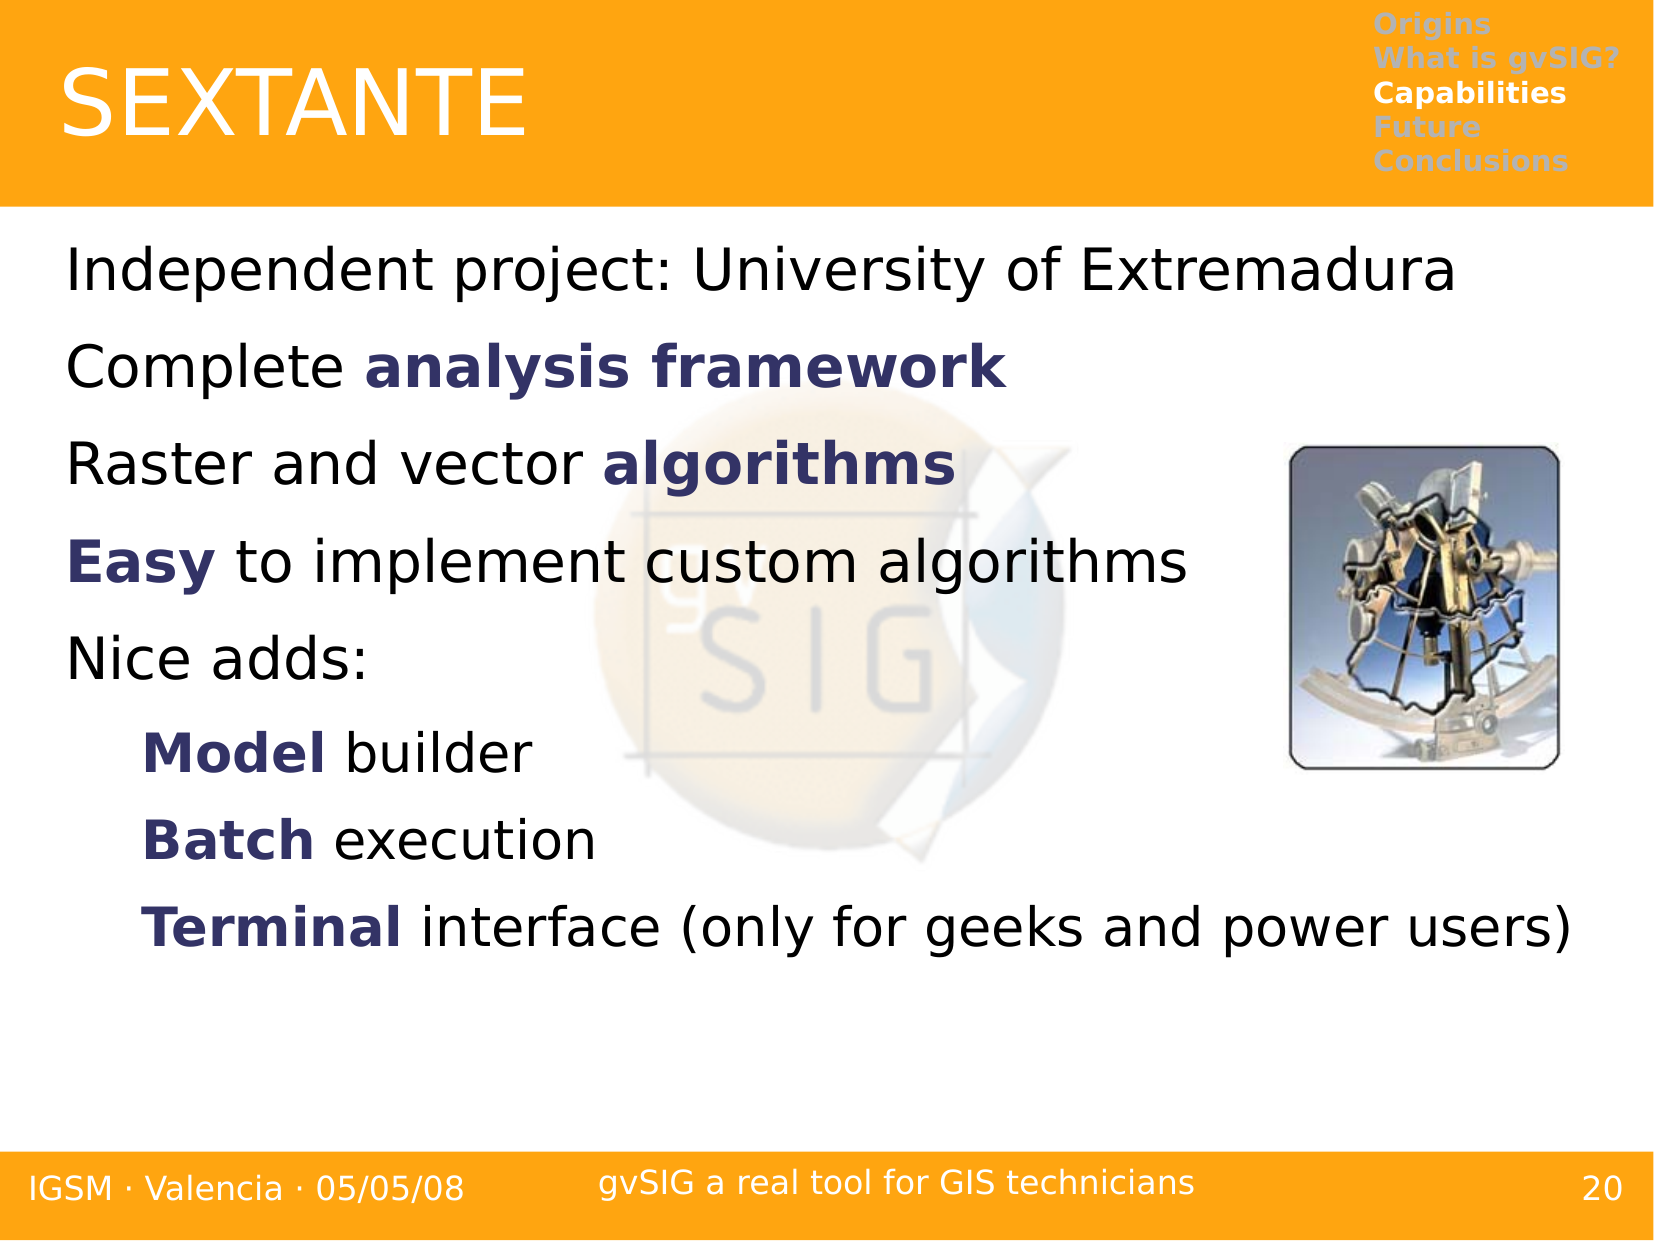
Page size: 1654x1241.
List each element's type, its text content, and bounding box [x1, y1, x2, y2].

picture [1283, 442, 1565, 775]
text_box Origins What is gvSIG? Capabilities Future Conclusions [1358, 0, 1654, 207]
list Independent project: University of Extremadura Complete analysis framework Raster and vector algorithms Easy to implement custom algorithms Nice adds: Model builder Batch execution Terminal interface (only for geeks and power users) [47, 236, 1595, 1108]
title SEXTANTE [59, 29, 1358, 178]
